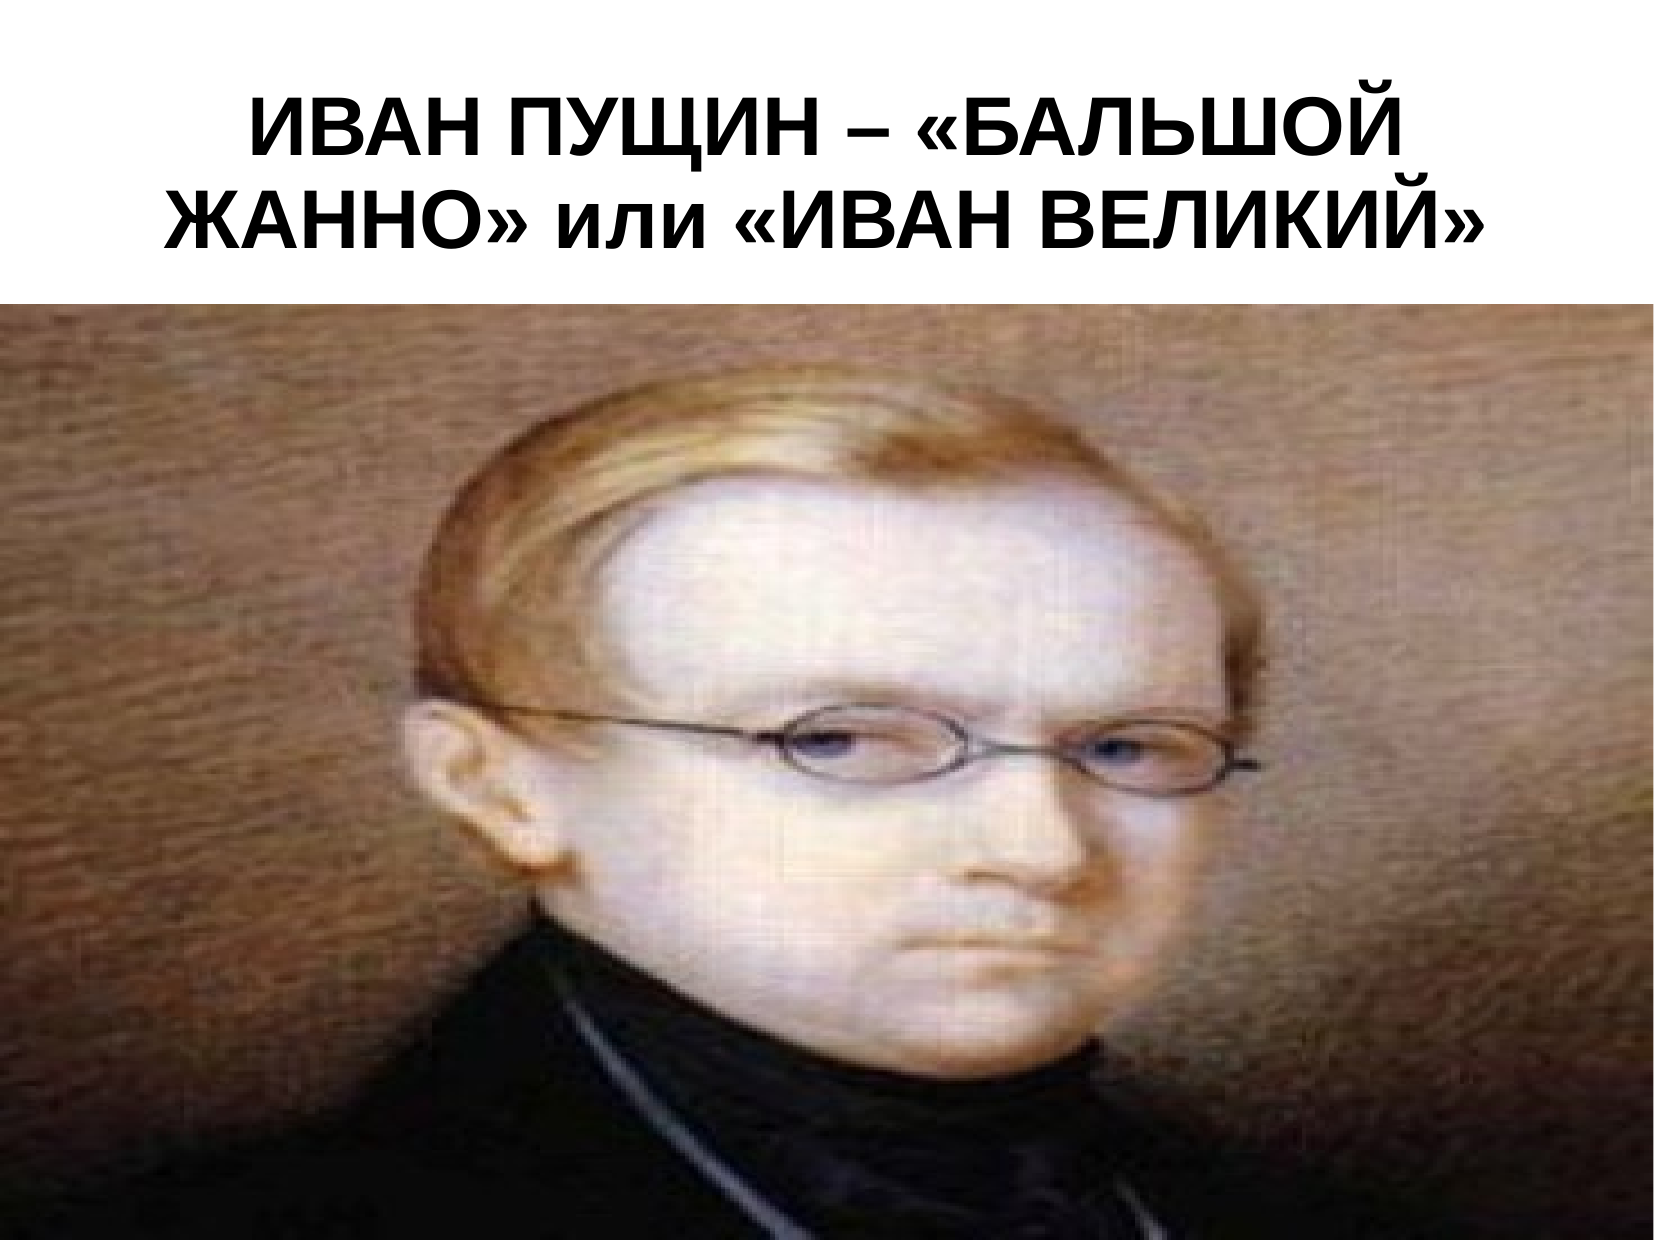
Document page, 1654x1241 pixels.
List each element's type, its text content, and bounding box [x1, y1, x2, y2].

text_box [0, 304, 1654, 1241]
title ИВАН ПУЩИН – «БАЛЬШОЙ ЖАННО» или «ИВАН ВЕЛИКИЙ» [82, 0, 1571, 304]
